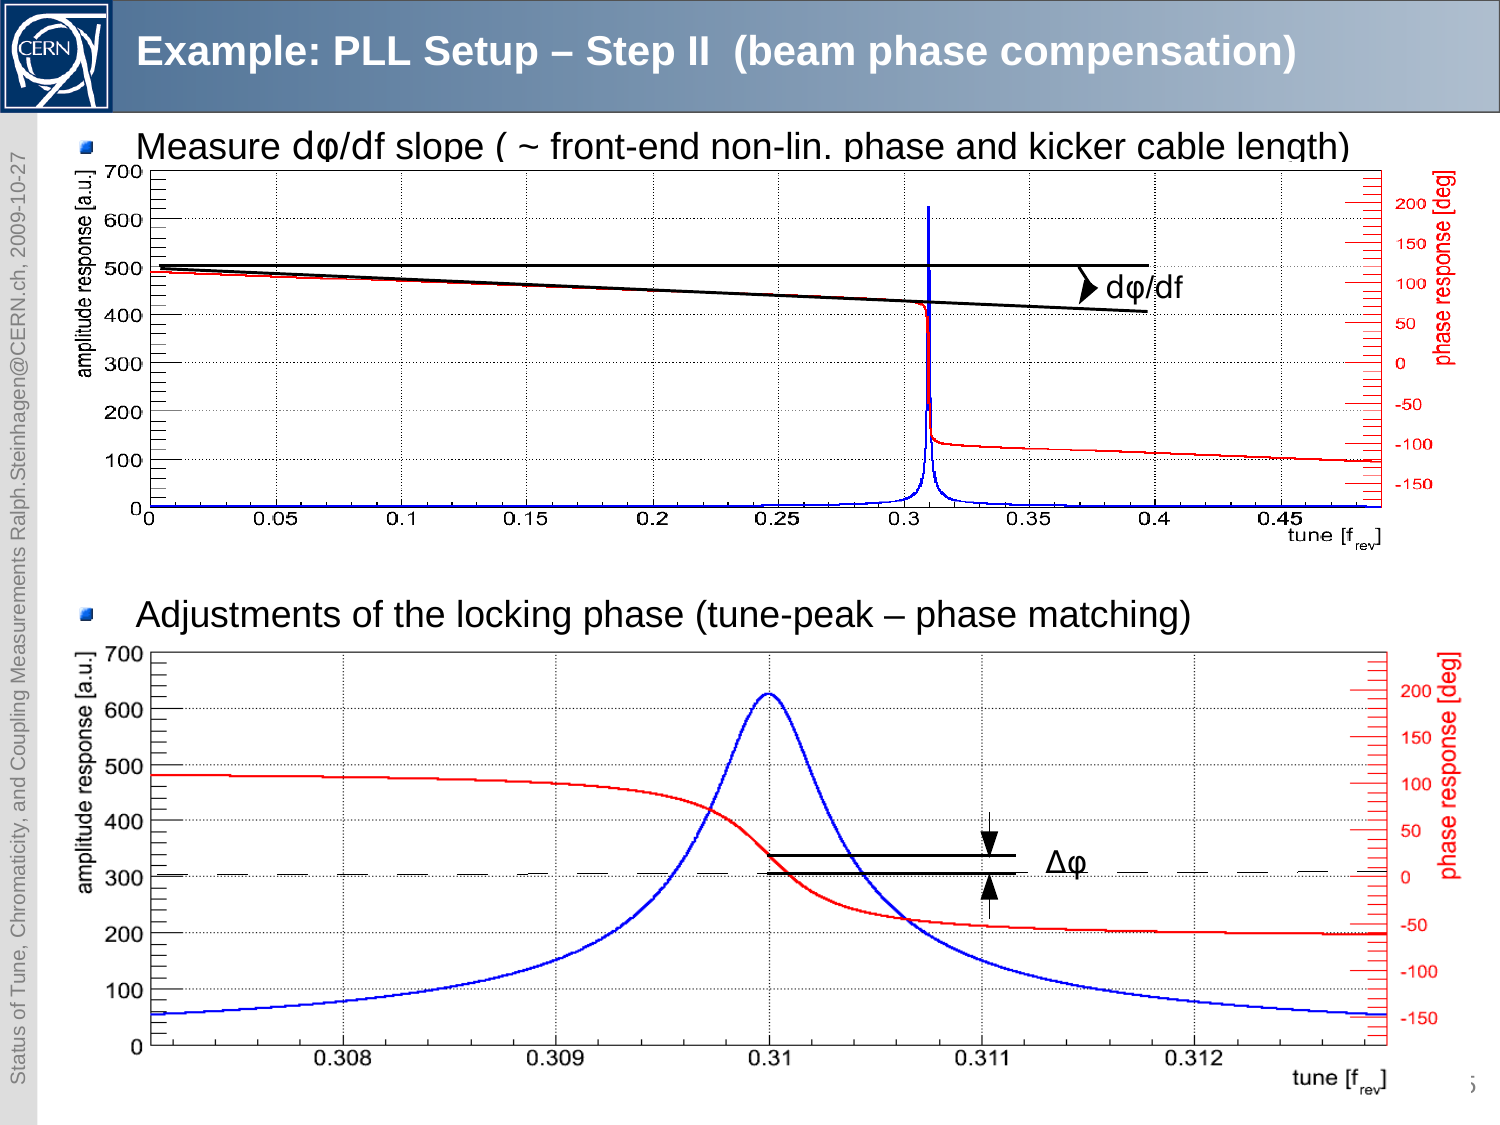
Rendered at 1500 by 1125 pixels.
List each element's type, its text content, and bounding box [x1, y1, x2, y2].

picture [67, 643, 1471, 1100]
text_box Δφ [1045, 837, 1230, 886]
list Measure dφ/df slope ( ~ front-end non-lin. phase and kicker cable length) Adjustments of the locking phase (tune-peak – phase matching) [79, 125, 1445, 162]
text_box dφ/df [1105, 262, 1292, 312]
list Measure dφ/df slope ( ~ front-end non-lin. phase and kicker cable length) Adjustments of the locking phase (tune-peak – phase matching) [79, 554, 1445, 643]
picture [67, 162, 1466, 554]
title Example: PLL Setup – Step II (beam phase compensation) [136, 0, 1374, 103]
picture [0, 0, 113, 113]
